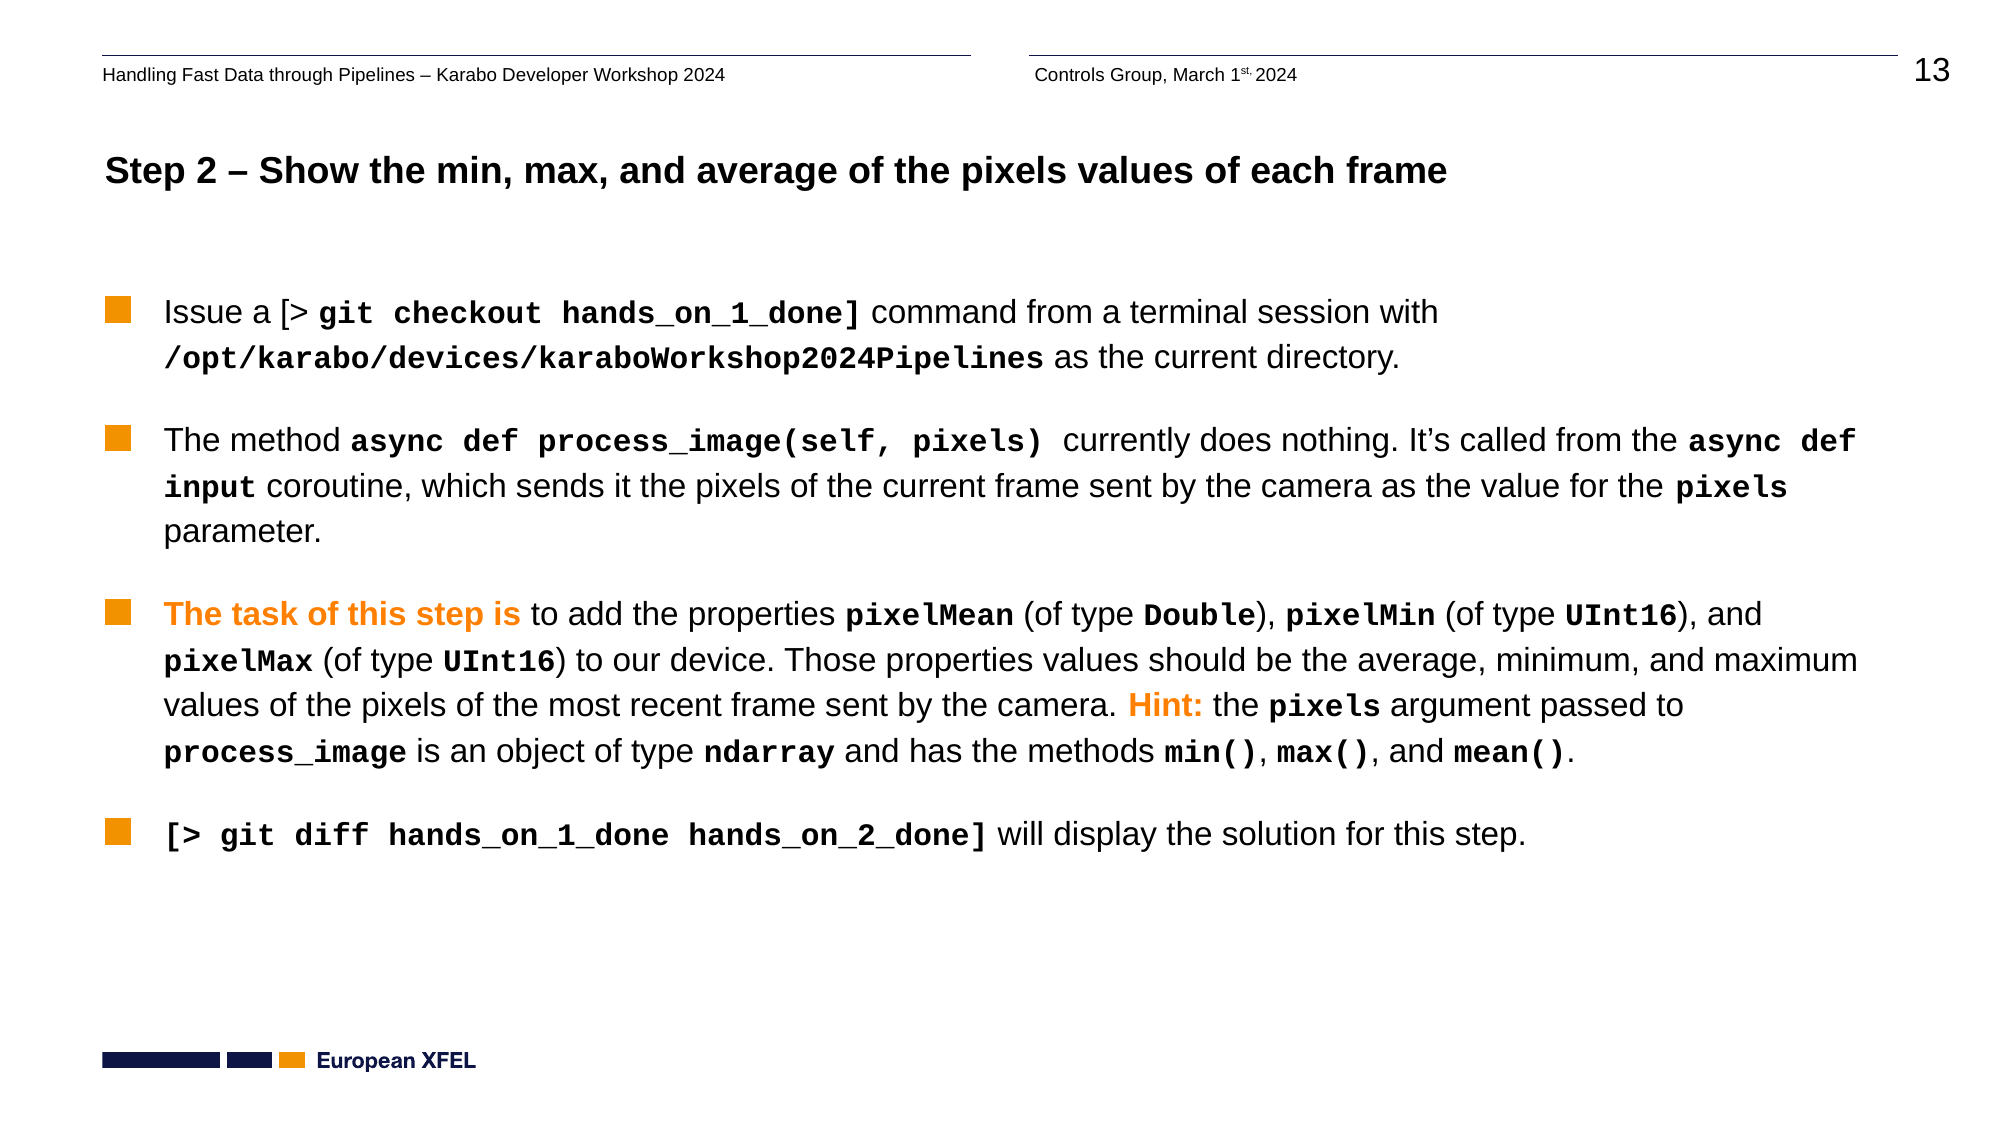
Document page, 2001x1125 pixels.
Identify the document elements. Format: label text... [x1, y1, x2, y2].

text_box Step 2 – Show the min, max, and average of the pixels values of each frame [90, 141, 1464, 199]
list Issue a [> git checkout hands_on_1_done] command from a terminal session with /opt/karabo/devices/karaboWorkshop2024Pipelines as the current directory. The method async def process_image(self, pixels) currently does nothing. It’s called from the async def input coroutine, which sends it the pixels of the current frame sent by the camera as the value for the pixels parameter. The task of this step is to add the properties pixelMean (of type Double), pixelMin (of type UInt16), and pixelMax (of type UInt16) to our device. Those properties values should be the average, minimum, and maximum values of the pixels of the most recent frame sent by the camera. Hint: the pixels argument passed to process_image is an object of type ndarray and has the methods min(), max(), and mean(). [> git diff hands_on_1_done hands_on_2_done] will display the solution for this step. [105, 201, 1906, 562]
